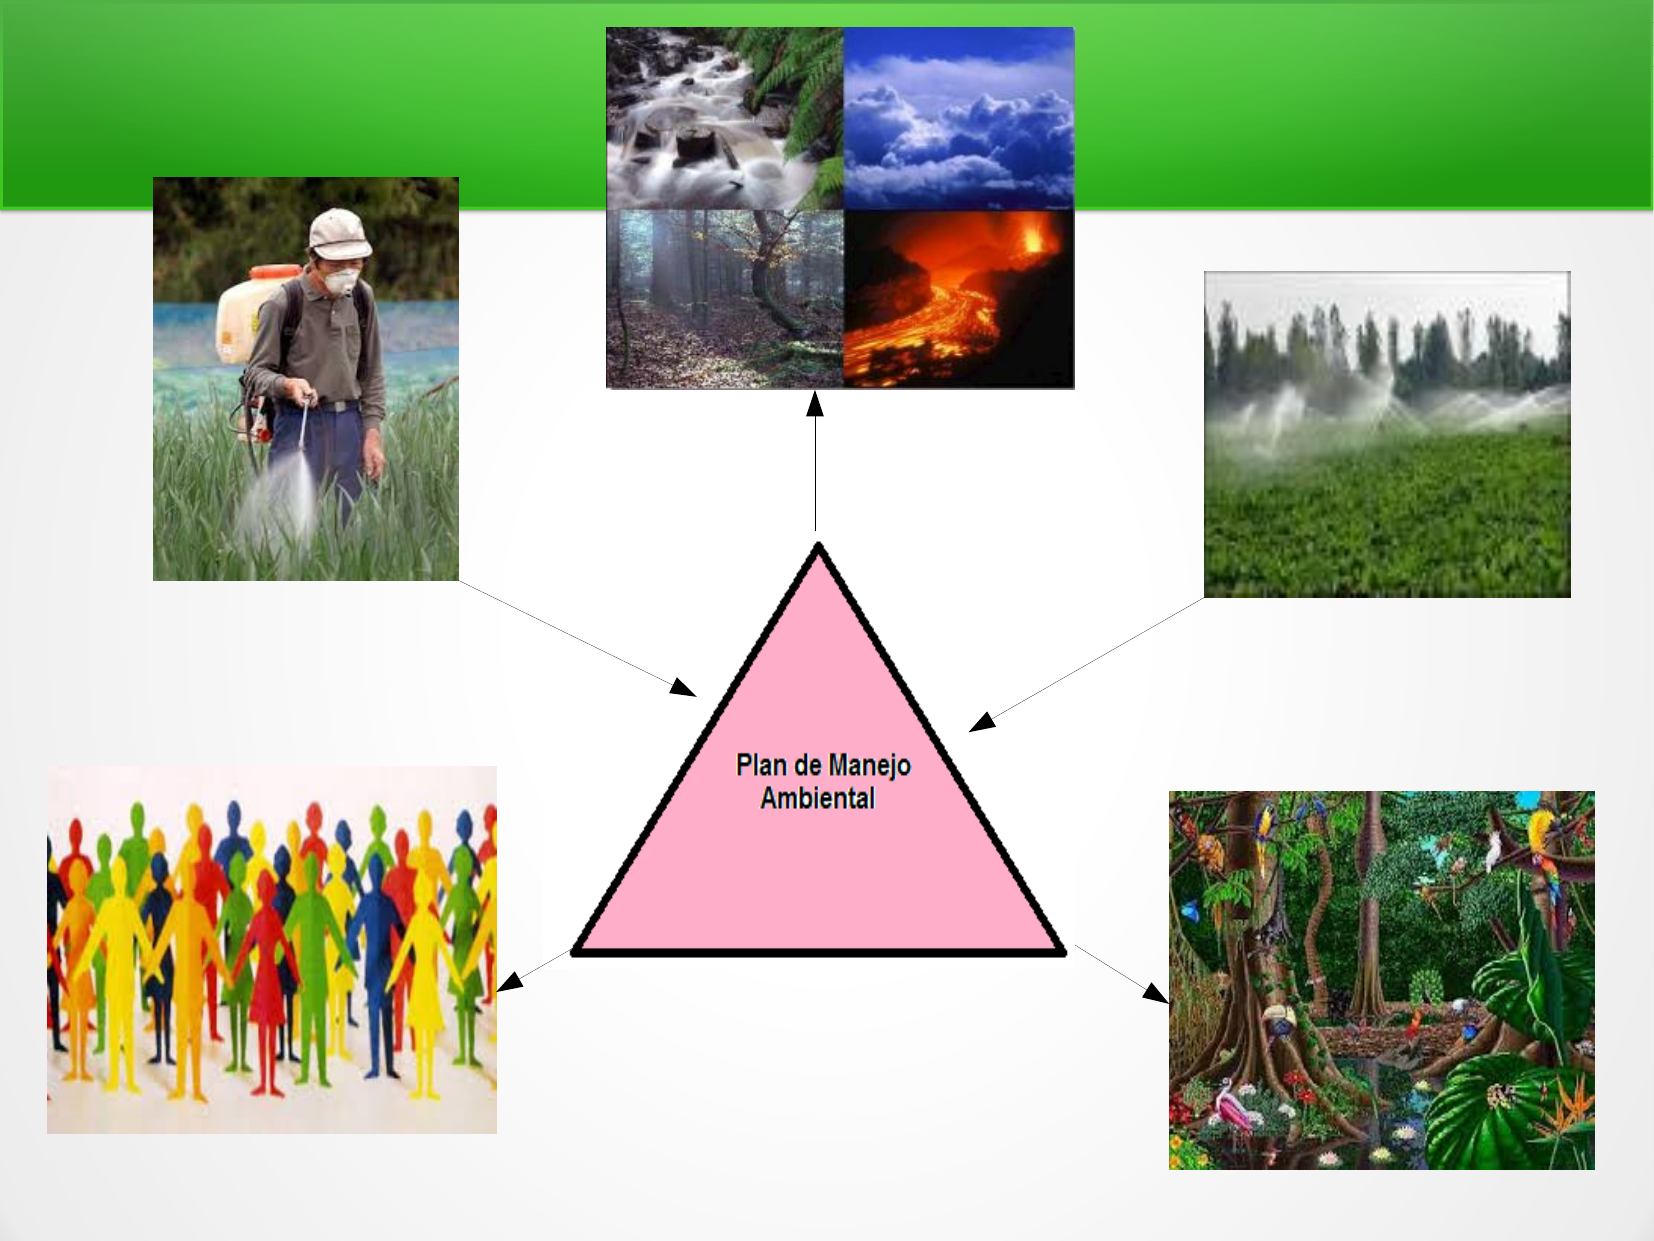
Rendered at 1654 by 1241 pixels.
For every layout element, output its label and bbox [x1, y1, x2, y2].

picture [606, 27, 1075, 390]
picture [47, 766, 497, 1134]
picture [1169, 791, 1595, 1170]
picture [543, 531, 1075, 969]
picture [153, 177, 459, 581]
picture [1204, 271, 1571, 598]
